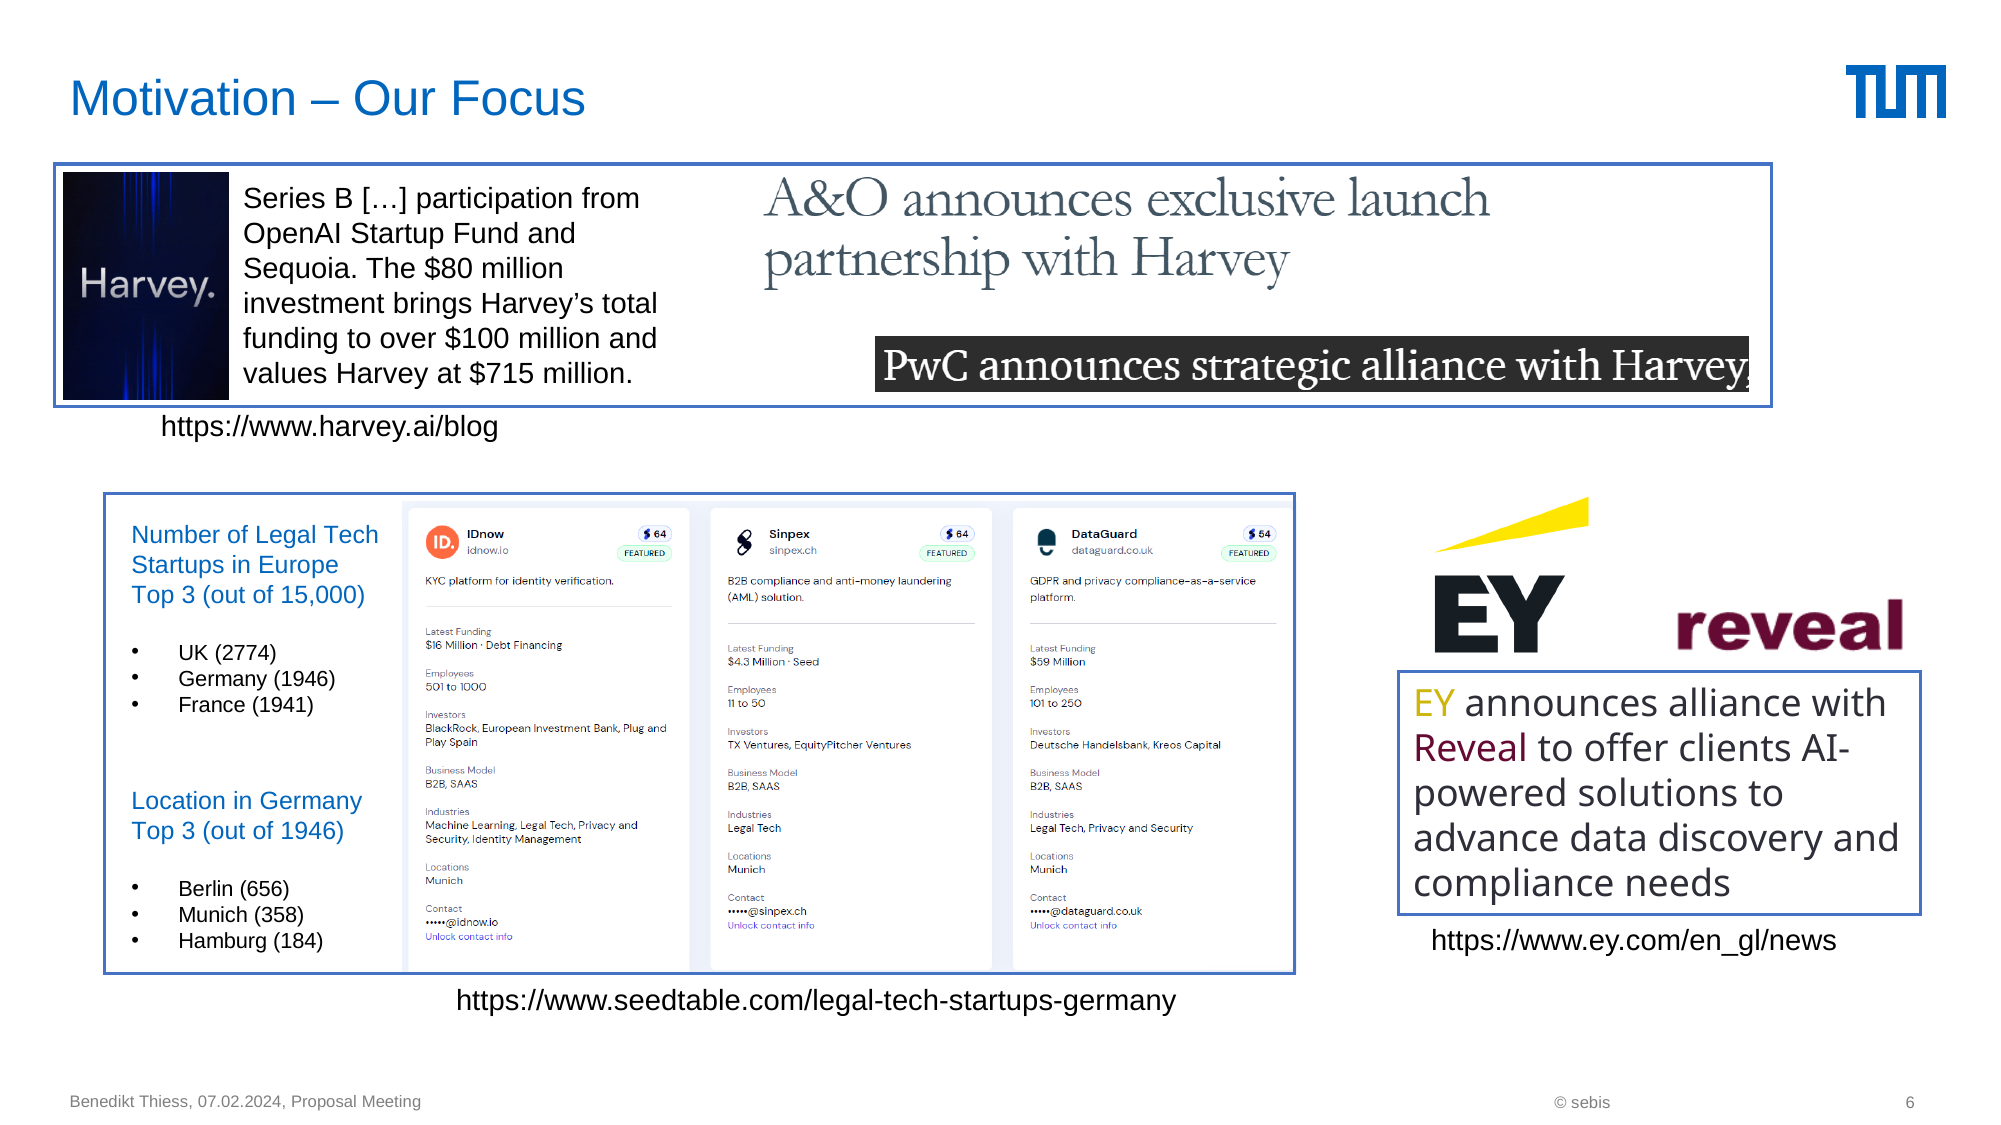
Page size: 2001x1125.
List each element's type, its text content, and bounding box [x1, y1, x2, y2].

text_box https://www.ey.com/en_gl/news [1416, 914, 1903, 965]
picture [875, 336, 1749, 393]
text_box https://www.harvey.ai/blog [145, 408, 545, 451]
picture [752, 166, 1504, 294]
picture [1429, 494, 1591, 662]
picture [402, 501, 1293, 972]
text_box Location in Germany Top 3 (out of 1946) Berlin (656) Munich (358) Hamburg (184) [116, 776, 403, 967]
text_box EY announces alliance with Reveal to offer clients AI-powered solutions to advance data discovery and compliance needs [1398, 671, 1921, 915]
text_box https://www.seedtable.com/legal-tech-startups-germany [441, 975, 1195, 1027]
text_box Series B […] participation from OpenAI Startup Fund and Sequoia. The $80 million investment brings Harvey’s total funding to over $100 million and values Harvey at $715 million. [228, 172, 711, 400]
text_box Benedikt Thiess, 07.02.2024, Proposal Meeting [54, 1077, 1000, 1125]
title Motivation – Our Focus [54, 7, 1792, 126]
text_box https://www.harvey.ai/blog [145, 399, 545, 405]
text_box © sebis [1539, 1077, 1890, 1125]
text_box Number of Legal Tech Startups in Europe Top 3 (out of 15,000) UK (2774) Germany (1946) France (1941) [116, 510, 403, 727]
picture [63, 172, 228, 400]
text_box [1890, 1077, 1946, 1125]
picture [1659, 587, 1919, 664]
